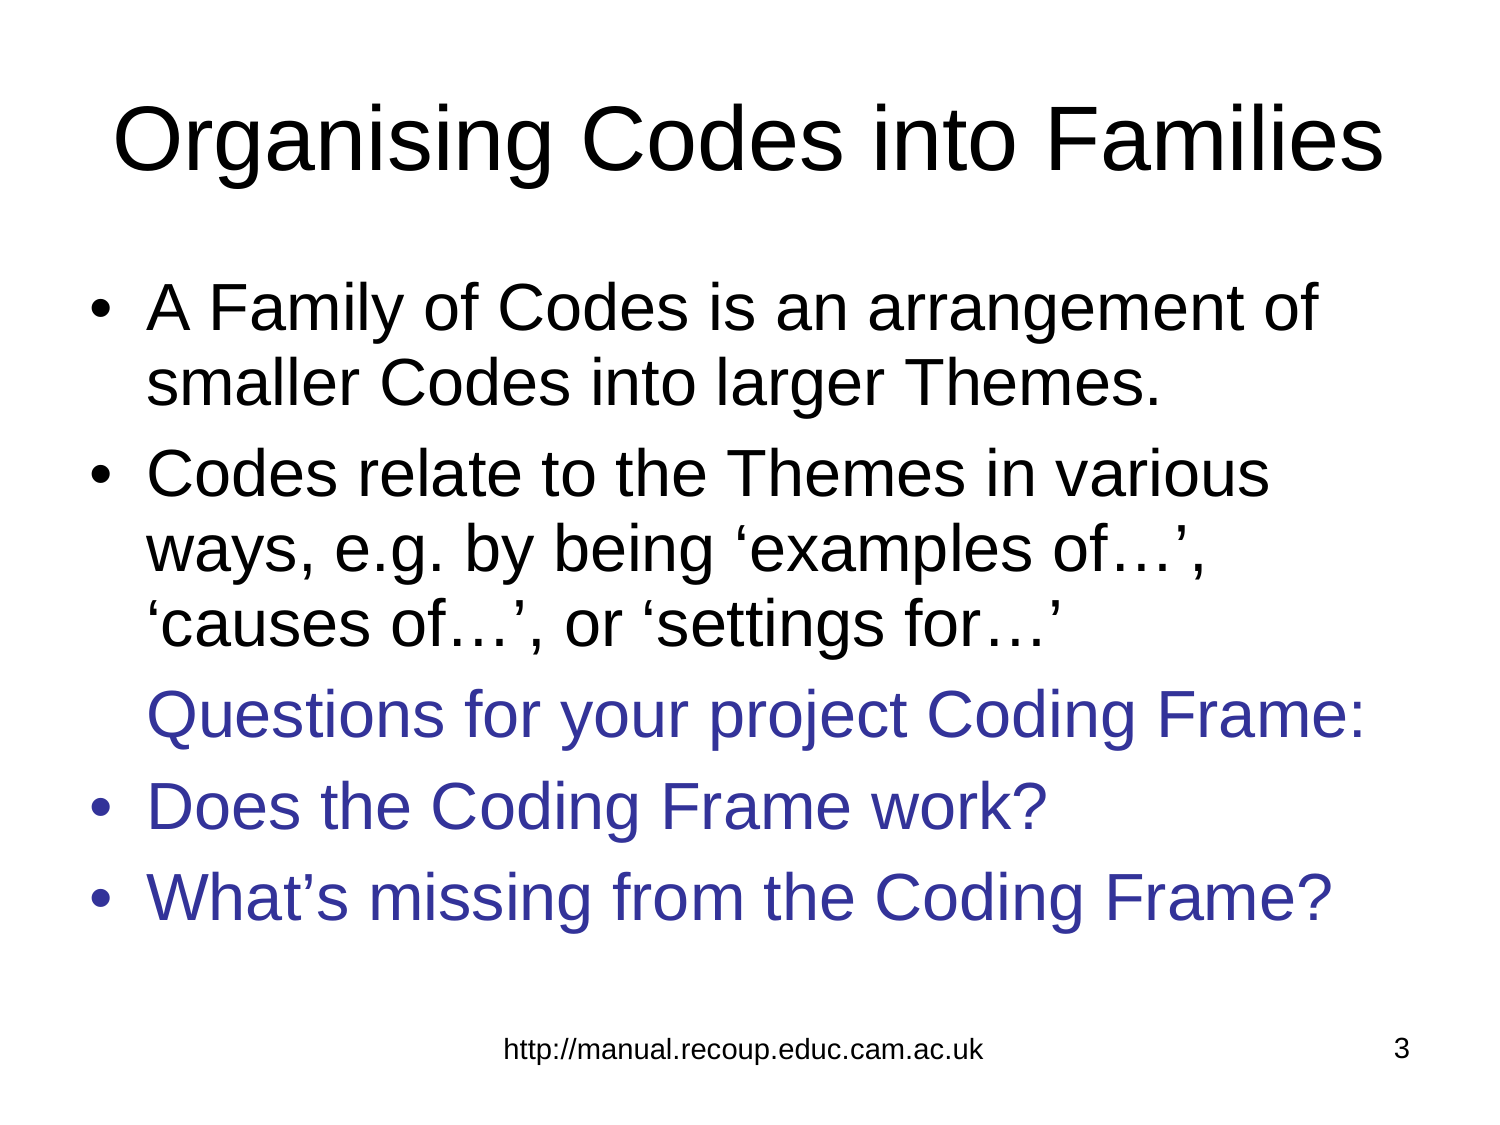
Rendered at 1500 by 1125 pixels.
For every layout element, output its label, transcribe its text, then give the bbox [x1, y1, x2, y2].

title Organising Codes into Families [75, 45, 1426, 233]
list A Family of Codes is an arrangement of smaller Codes into larger Themes. Codes relate to the Themes in various ways, e.g. by being ‘examples of…’, ‘causes of…’, or ‘settings for…’ Questions for your project Coding Frame: Does the Coding Frame work? What’s missing from the Coding Frame? [75, 262, 1426, 1006]
